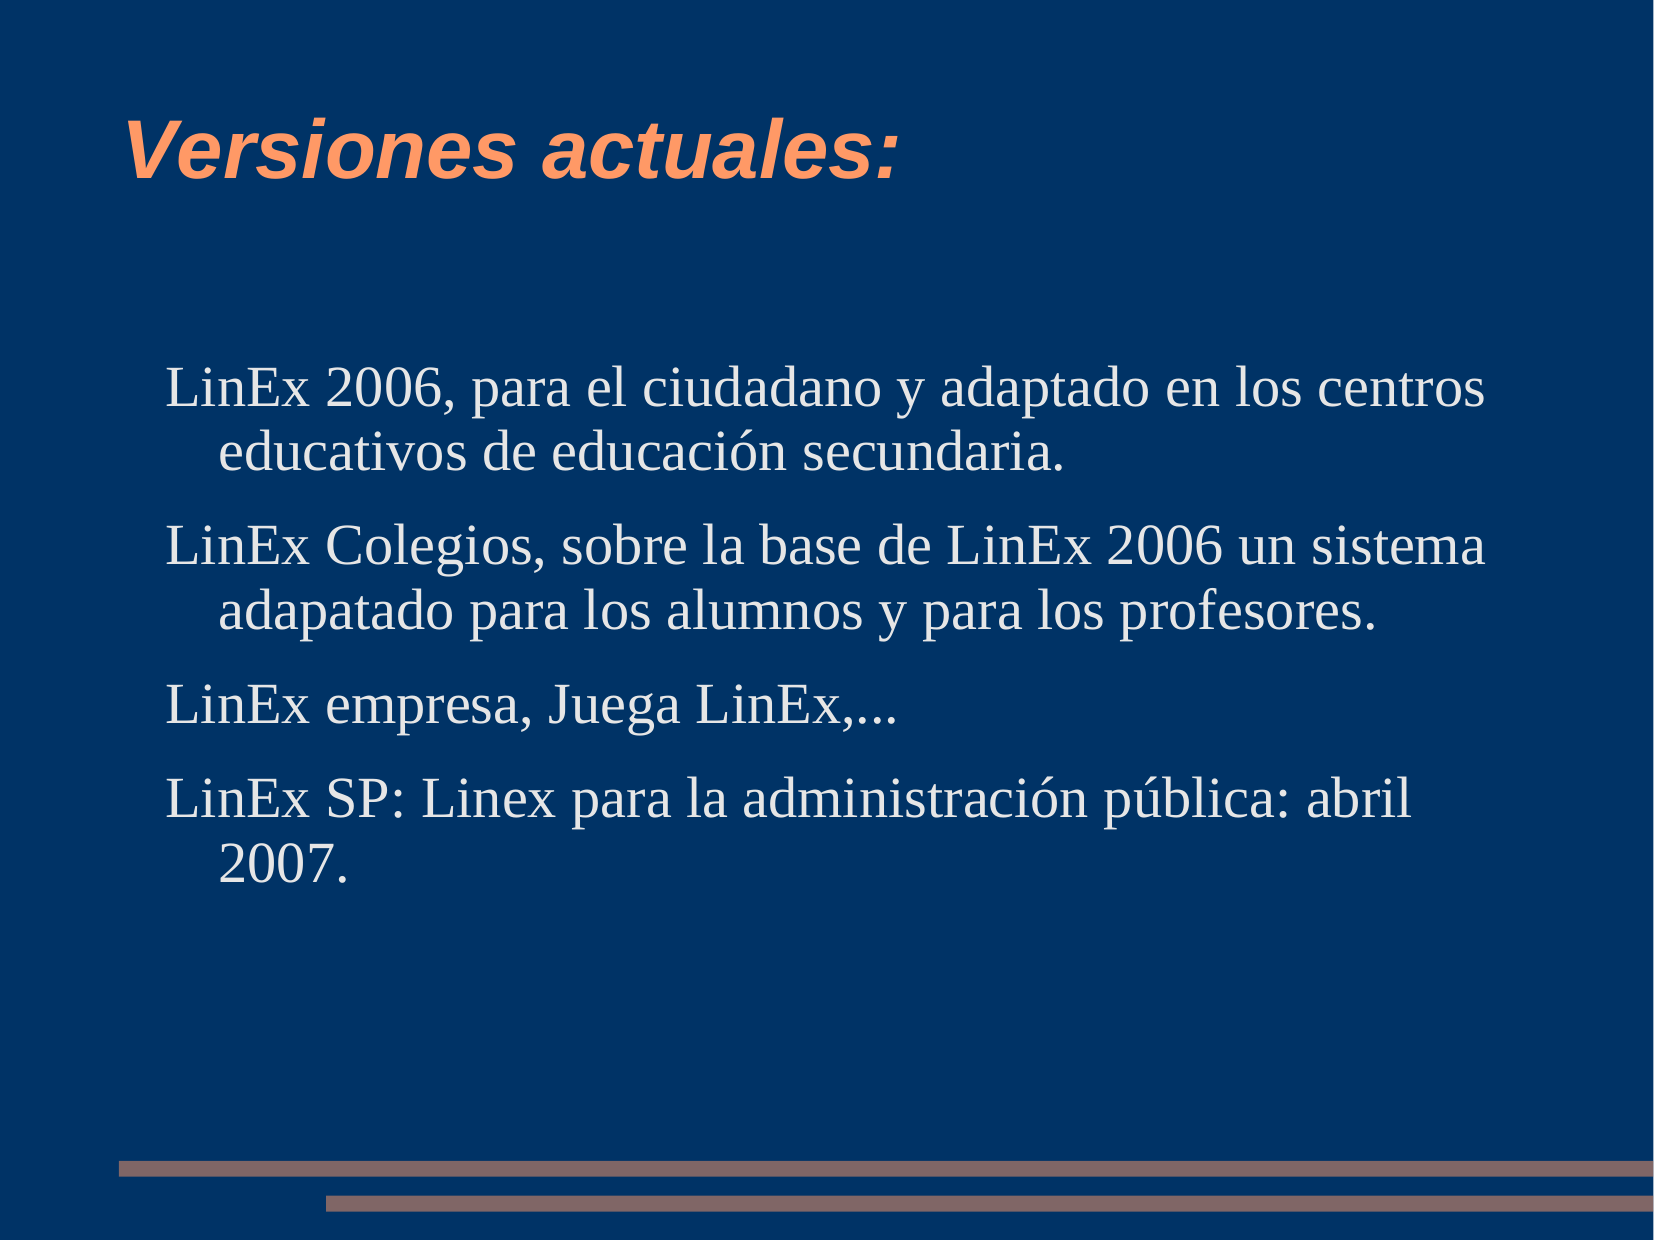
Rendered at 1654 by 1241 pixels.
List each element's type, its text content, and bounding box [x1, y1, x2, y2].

list LinEx 2006, para el ciudadano y adaptado en los centros educativos de educación secundaria. LinEx Colegios, sobre la base de LinEx 2006 un sistema adapatado para los alumnos y para los profesores. LinEx empresa, Juega LinEx,... LinEx SP: Linex para la administración pública: abril 2007. [147, 354, 1558, 1123]
title Versiones actuales: [121, 46, 1534, 254]
